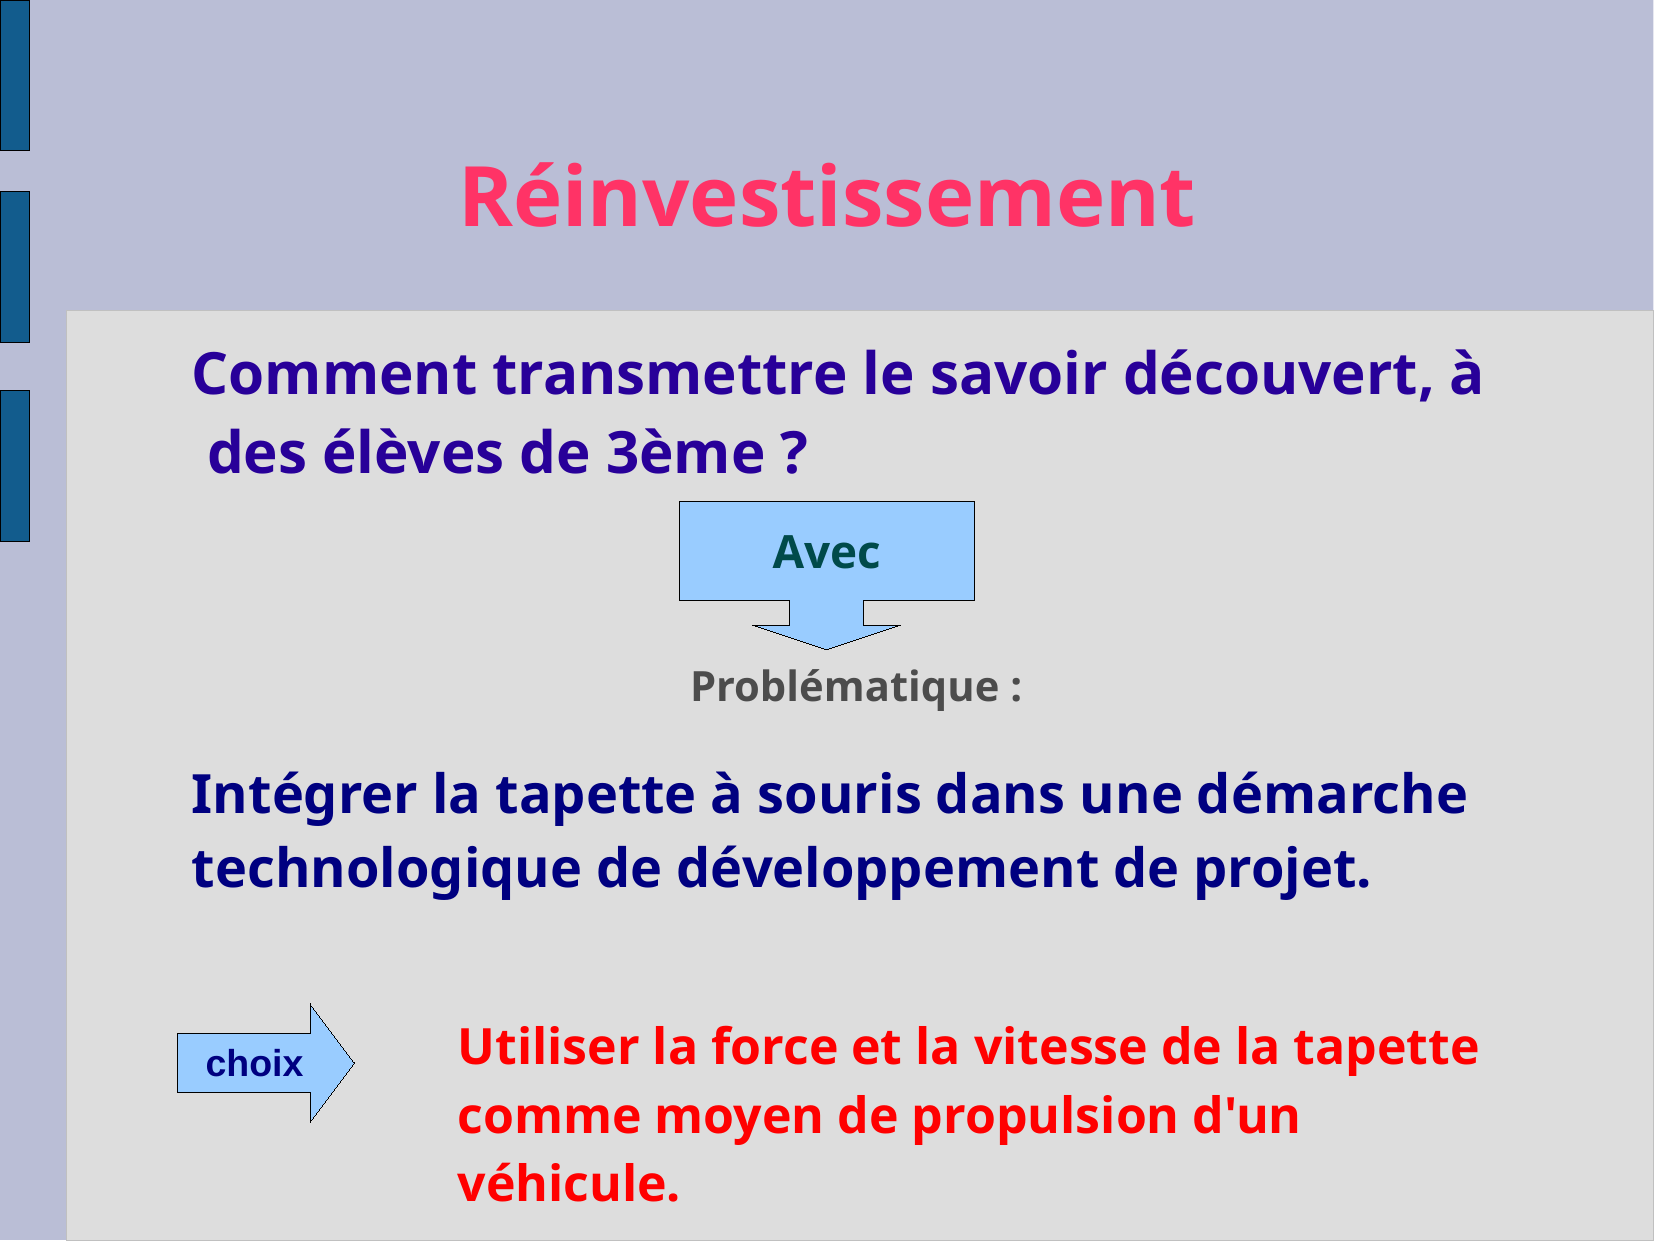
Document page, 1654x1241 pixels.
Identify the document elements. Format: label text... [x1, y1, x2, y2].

text_box choix [177, 1003, 355, 1123]
text_box Problématique : Intégrer la tapette à souris dans une démarche technologique de développement de projet. [177, 649, 1536, 916]
text_box Utiliser la force et la vitesse de la tapette comme moyen de propulsion d'un véhicule. [442, 1003, 1536, 1158]
title Réinvestissement [121, 98, 1534, 291]
text_box Avec [679, 501, 975, 650]
text_box Comment transmettre le savoir découvert, à des élèves de 3ème ? [177, 324, 1506, 502]
